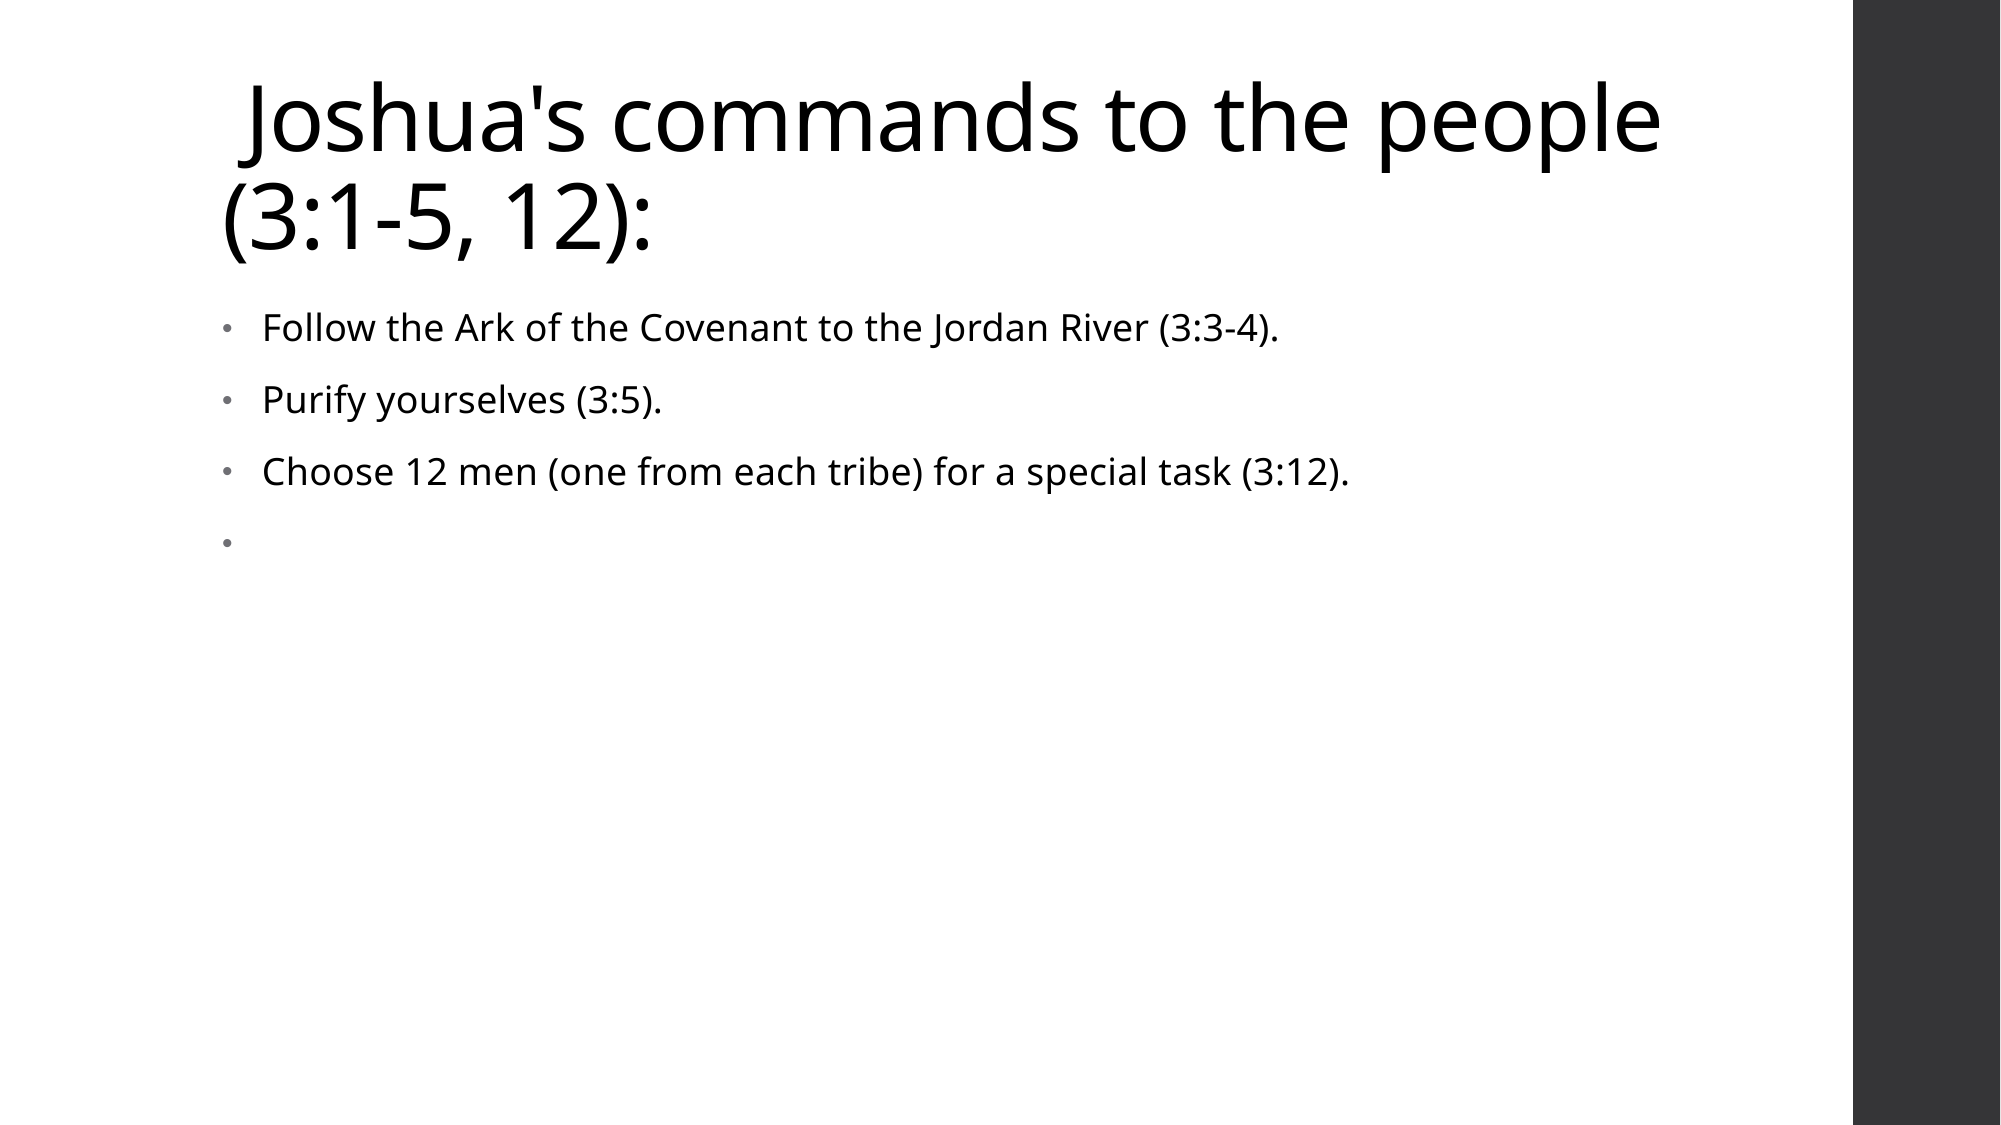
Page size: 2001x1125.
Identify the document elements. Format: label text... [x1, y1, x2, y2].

list Follow the Ark of the Covenant to the Jordan River (3:3-4). Purify yourselves (3:5). Choose 12 men (one from each tribe) for a special task (3:12). [206, 299, 1617, 1014]
title Joshua's commands to the people (3:1-5, 12): [206, 60, 1797, 278]
